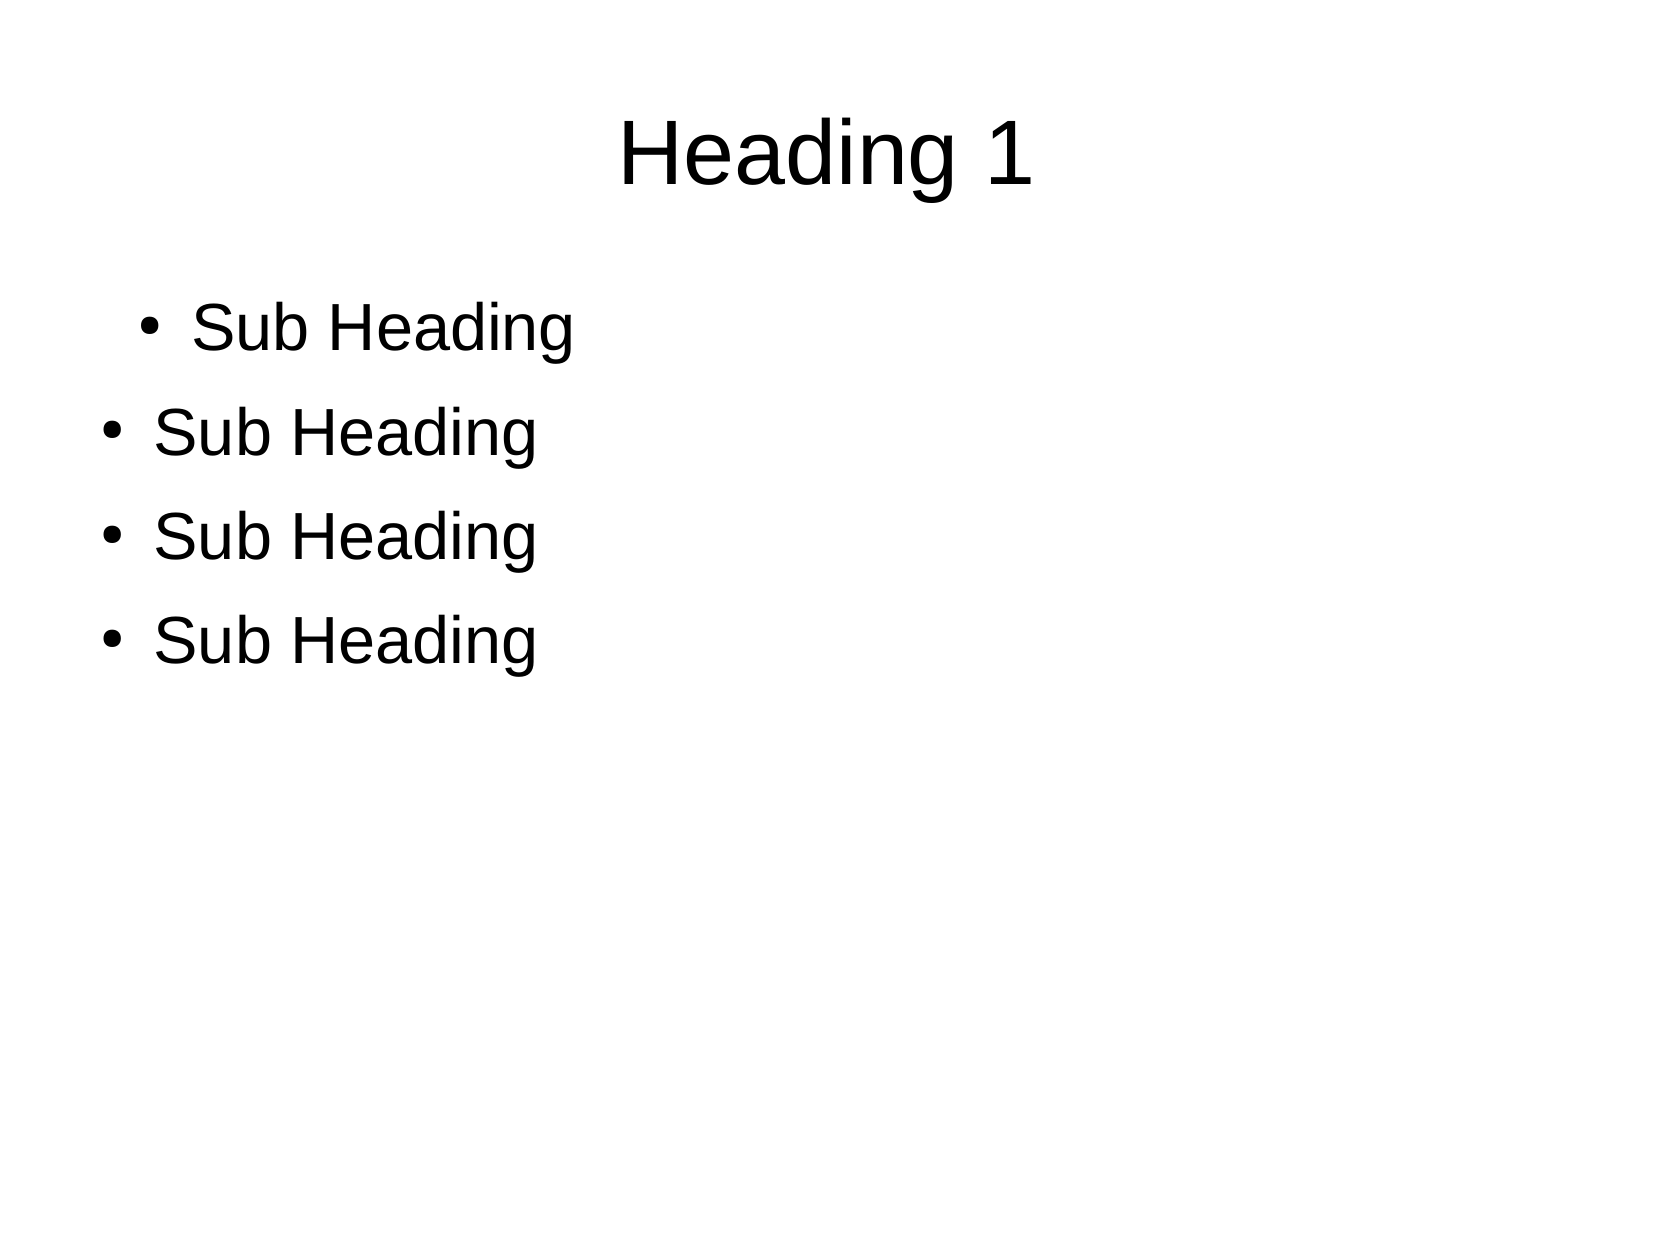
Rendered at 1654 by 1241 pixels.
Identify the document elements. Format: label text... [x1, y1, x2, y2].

list Sub Heading Sub Heading Sub Heading Sub Heading [82, 290, 1571, 1094]
title Heading 1 [82, 49, 1571, 257]
